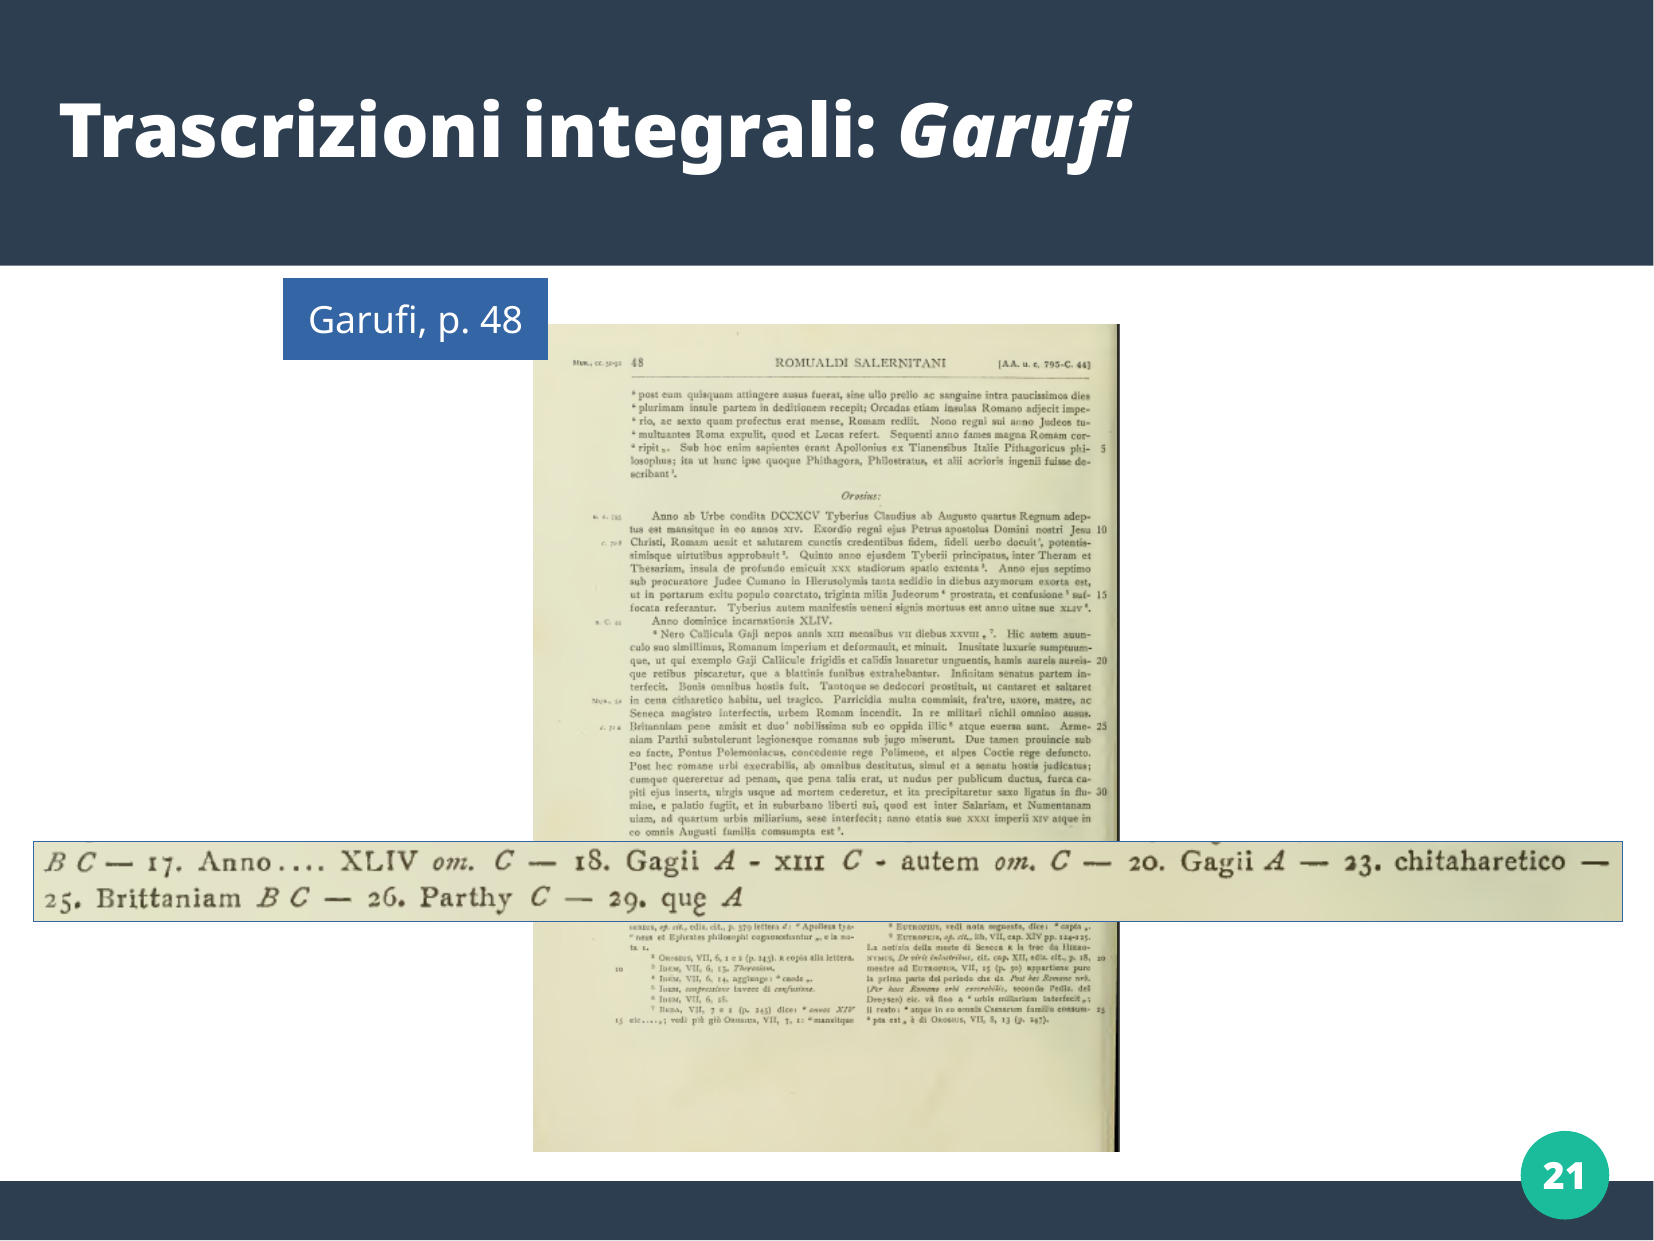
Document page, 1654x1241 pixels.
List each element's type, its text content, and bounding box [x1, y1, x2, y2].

picture [33, 324, 1623, 1152]
title Trascrizioni integrali: Garufi [59, 49, 1595, 207]
text_box Garufi, p. 48 [283, 278, 548, 360]
